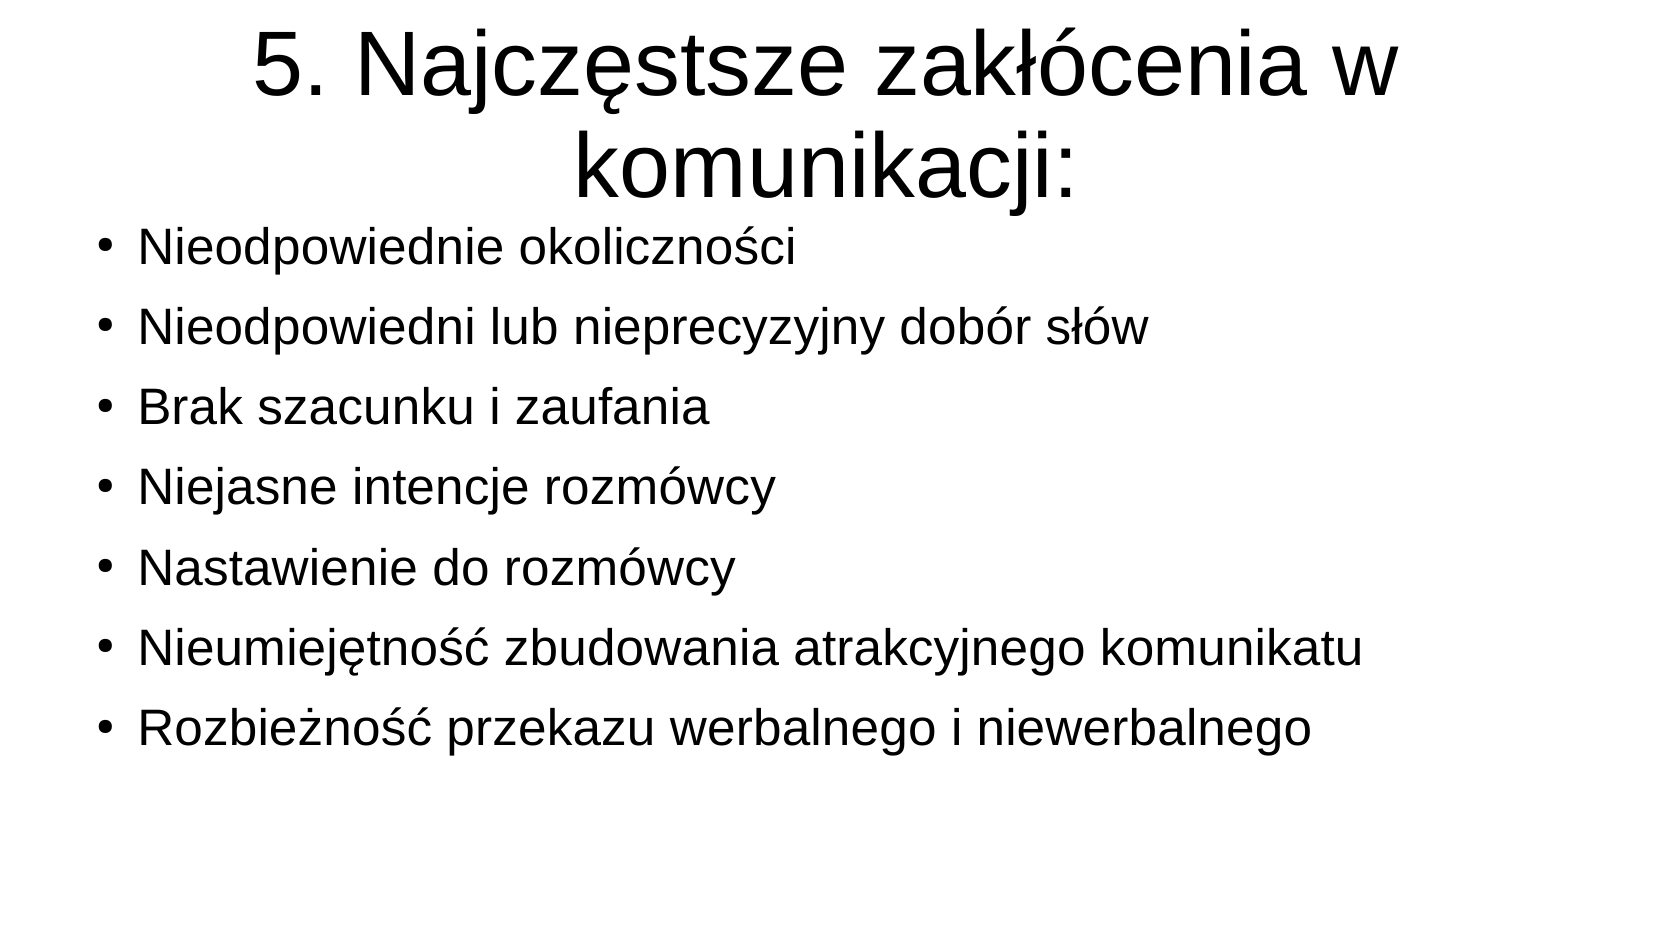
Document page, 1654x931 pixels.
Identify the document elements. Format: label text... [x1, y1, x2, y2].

list Nieodpowiednie okoliczności Nieodpowiedni lub nieprecyzyjny dobór słów Brak szacunku i zaufania Niejasne intencje rozmówcy Nastawienie do rozmówcy Nieumiejętność zbudowania atrakcyjnego komunikatu Rozbieżność przekazu werbalnego i niewerbalnego [82, 217, 1571, 758]
title 5. Najczęstsze zakłócenia w komunikacji: [82, 12, 1571, 217]
